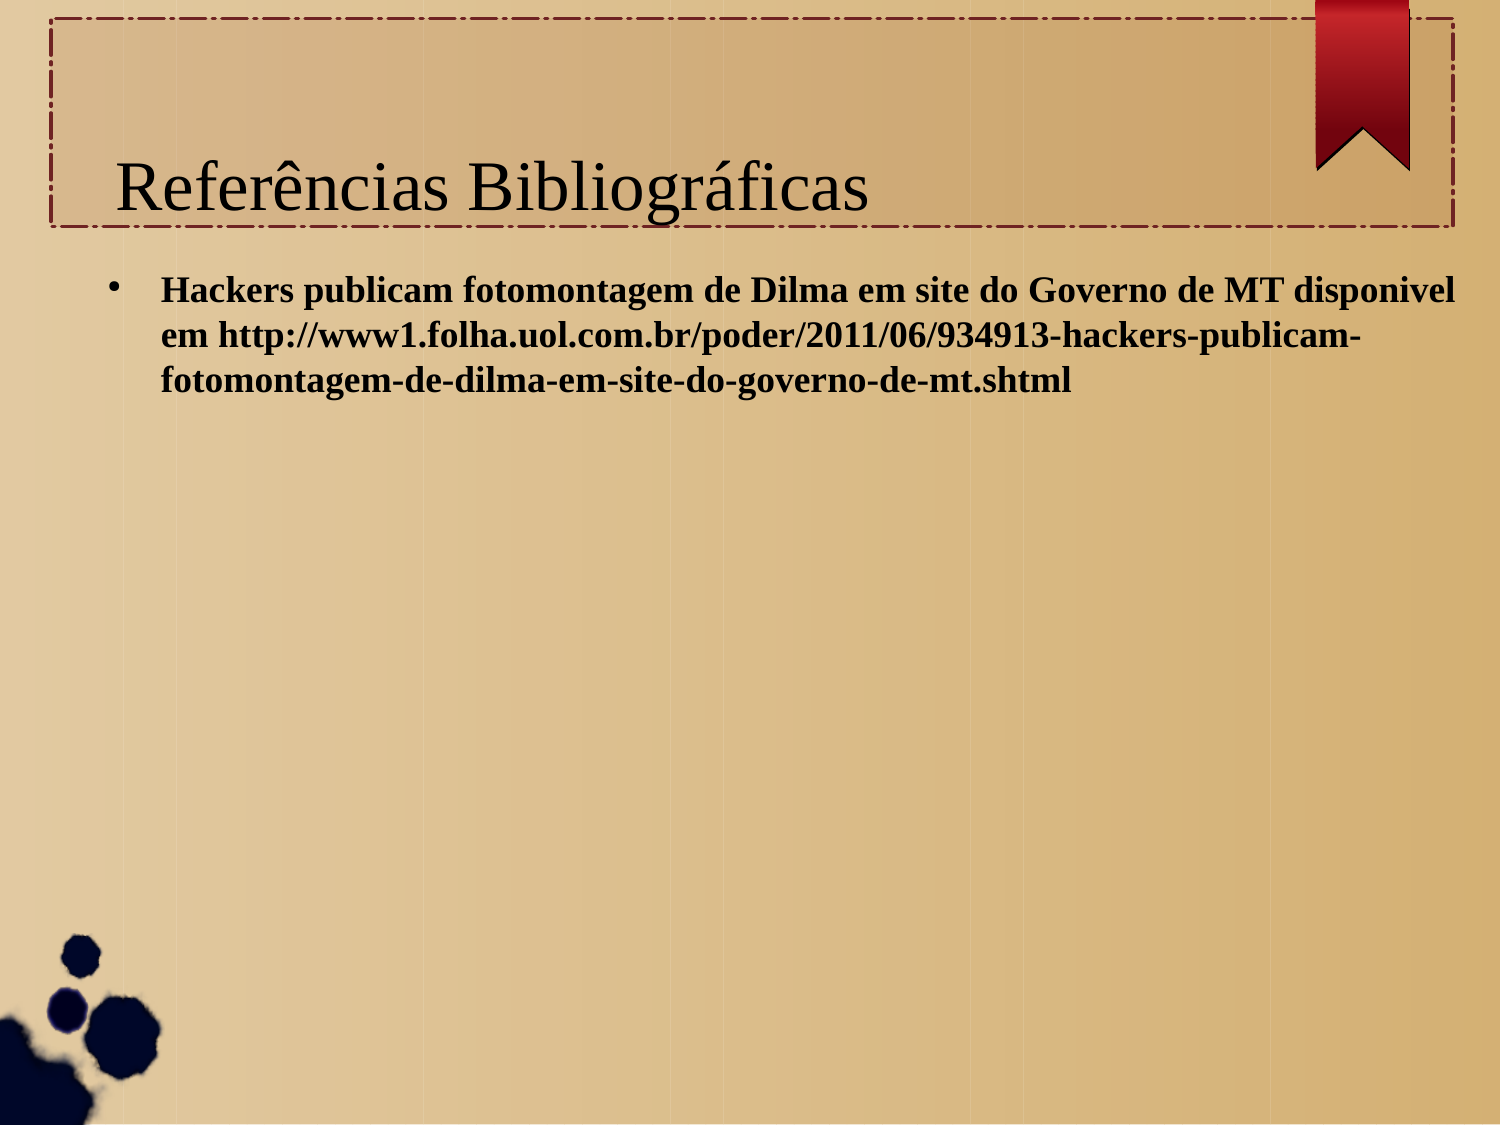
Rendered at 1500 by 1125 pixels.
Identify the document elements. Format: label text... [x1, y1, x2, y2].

title Referências Bibliográficas [74, 20, 1313, 233]
list Hackers publicam fotomontagem de Dilma em site do Governo de MT disponivel em http://www1.folha.uol.com.br/poder/2011/06/934913-hackers-publicam-fotomontagem-de-dilma-em-site-do-governo-de-mt.shtml [75, 257, 1500, 1125]
